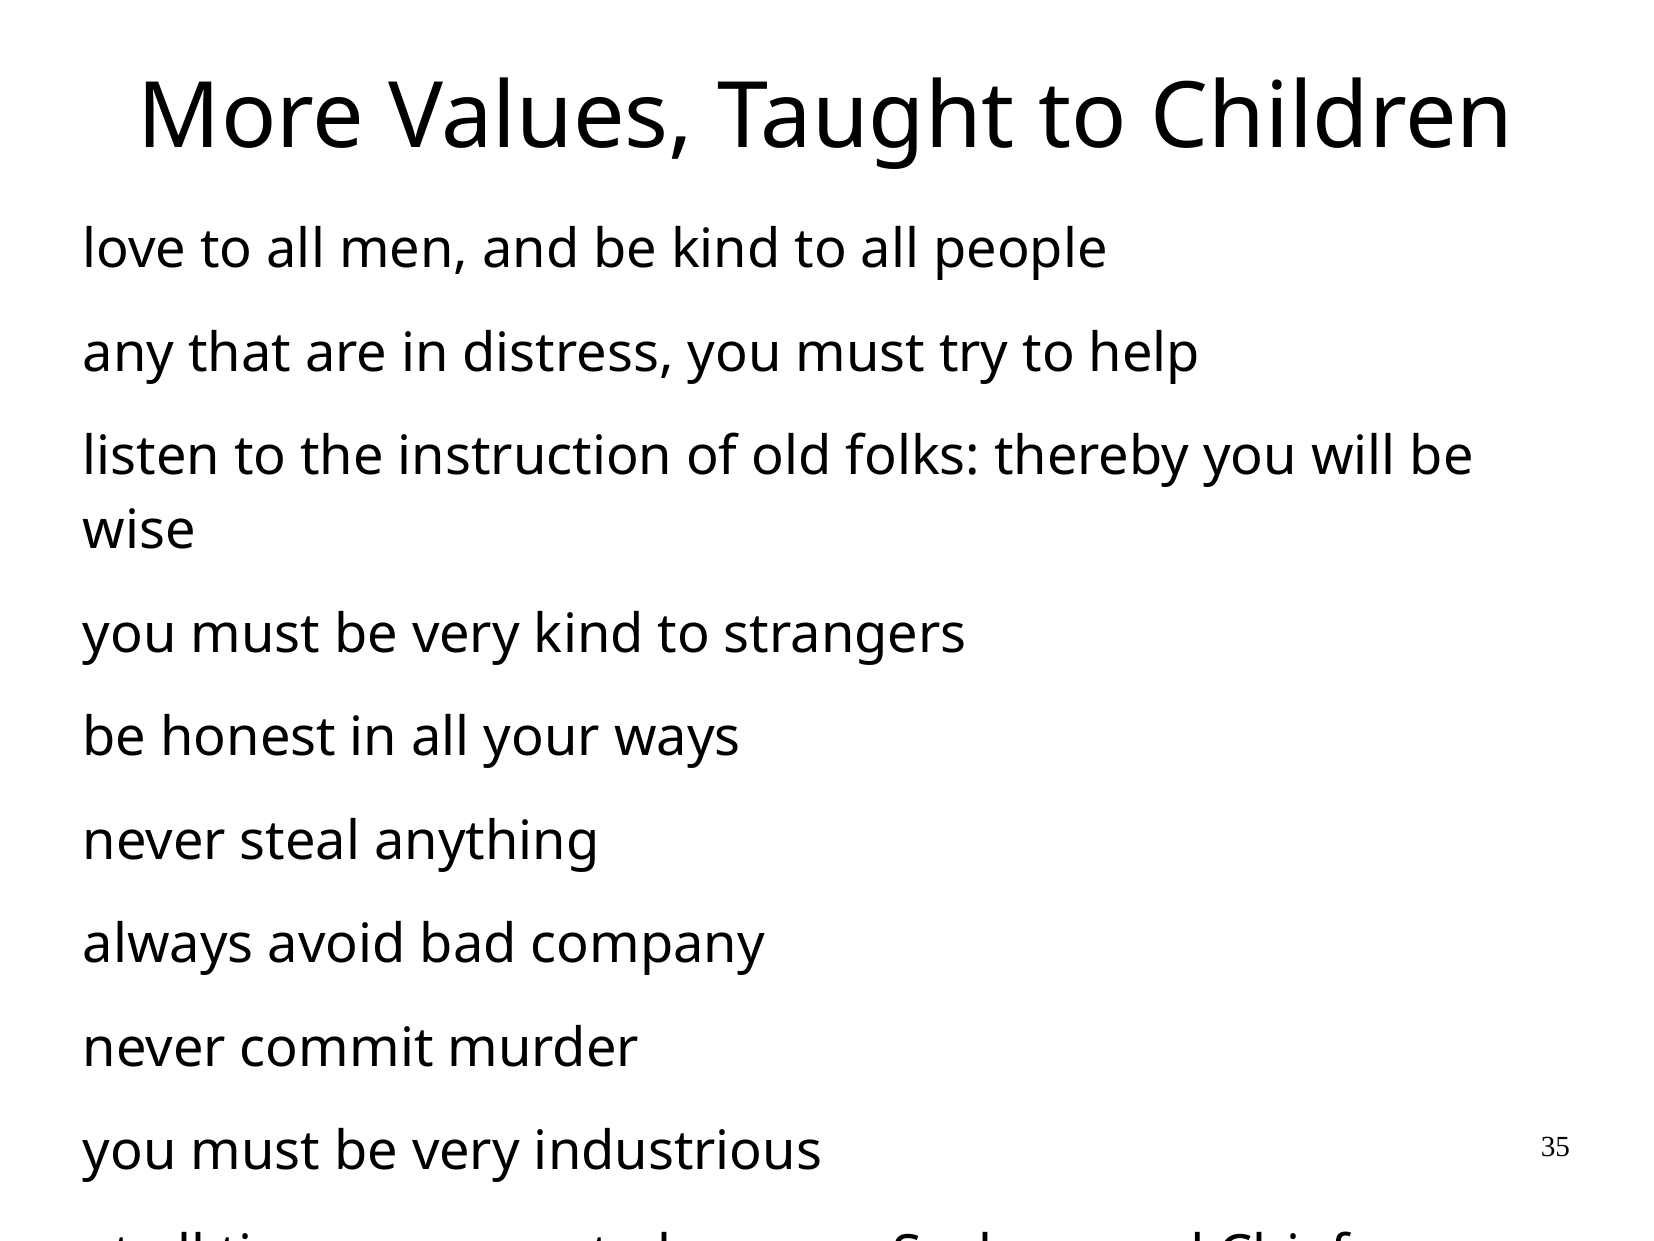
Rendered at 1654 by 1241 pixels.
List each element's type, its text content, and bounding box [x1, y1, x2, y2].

title More Values, Taught to Children [82, 43, 1571, 181]
list love to all men, and be kind to all people any that are in distress, you must try to help listen to the instruction of old folks: thereby you will be wise you must be very kind to strangers be honest in all your ways never steal anything always avoid bad company never commit murder you must be very industrious at all times you must obey your Sachem and Chiefs [82, 210, 1571, 1171]
